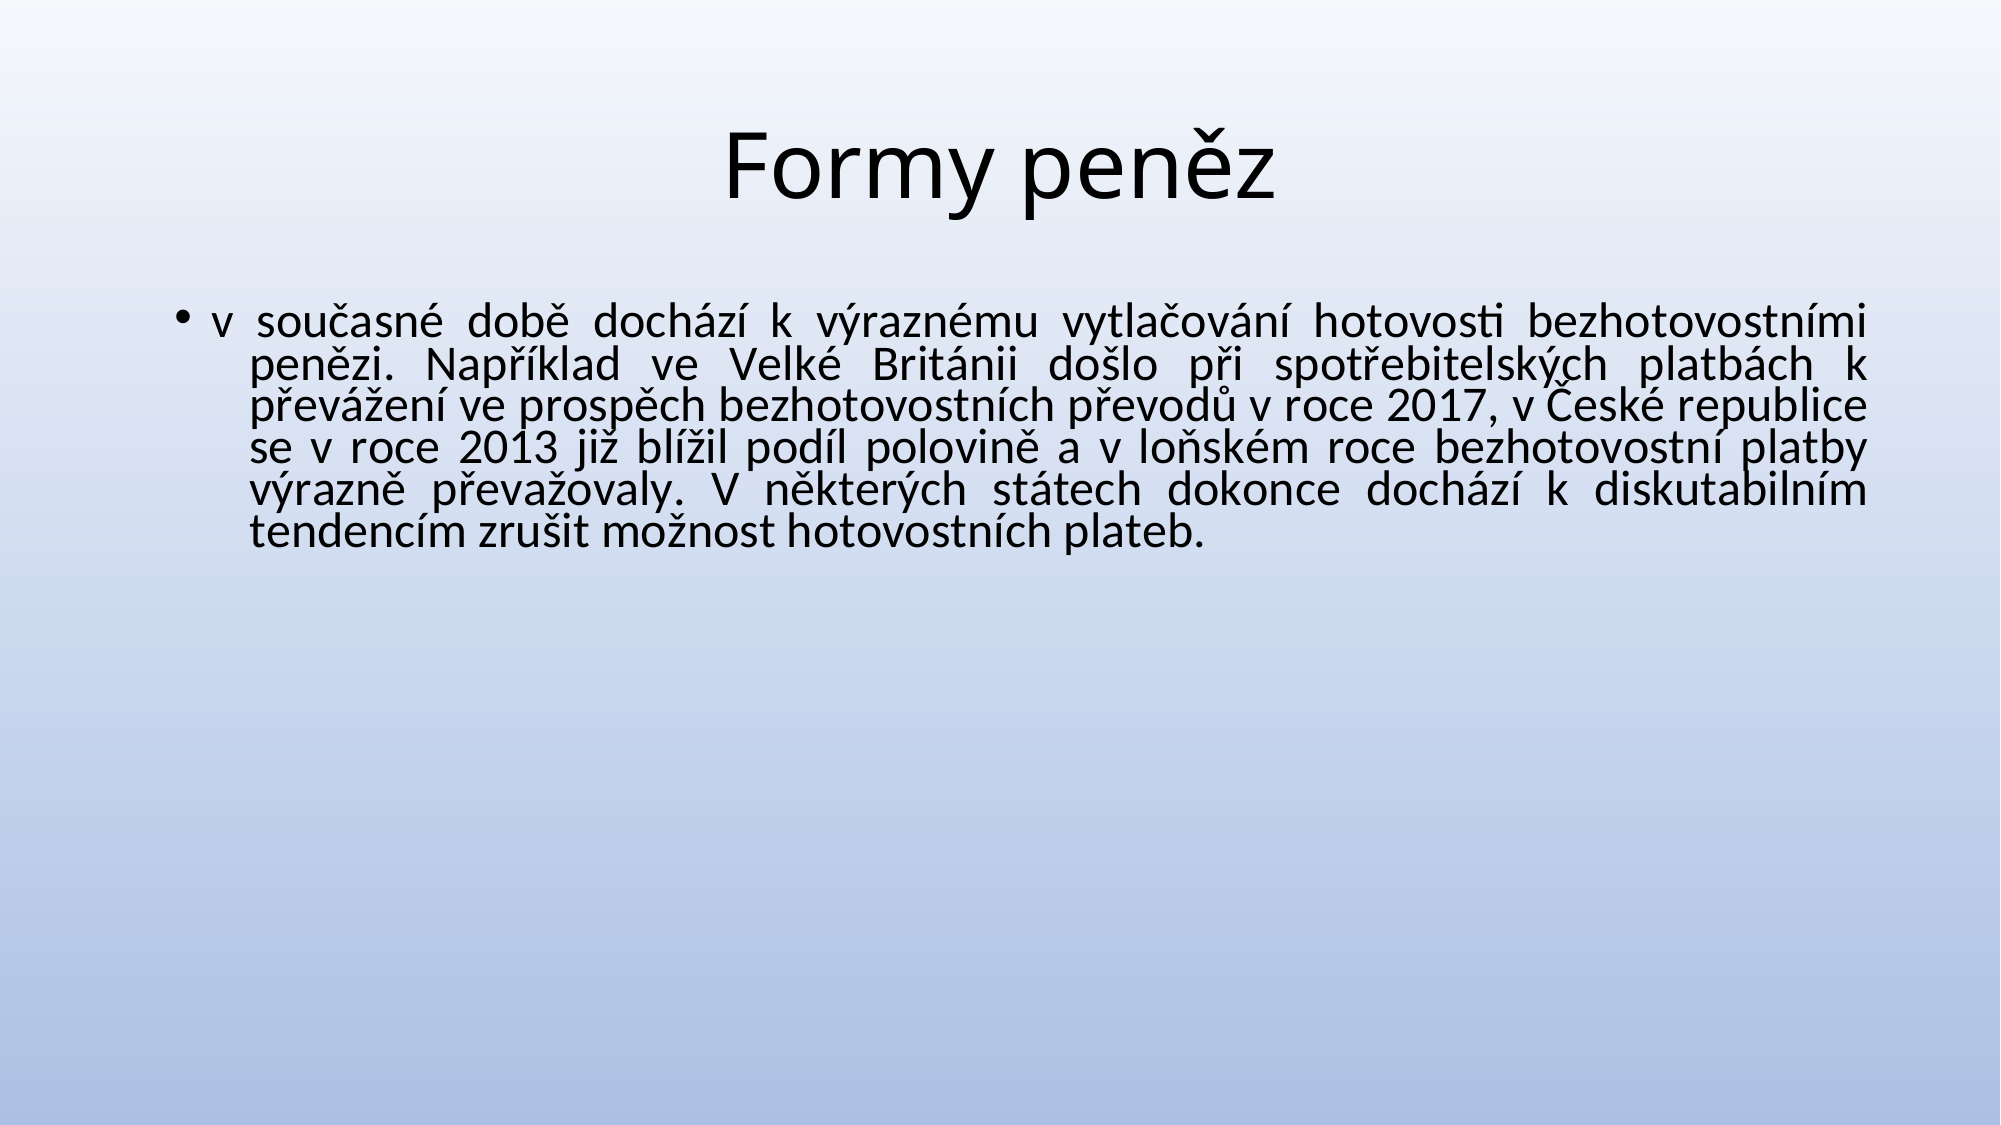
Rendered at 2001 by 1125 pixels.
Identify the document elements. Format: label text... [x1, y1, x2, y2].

title Formy peněz [137, 59, 1863, 278]
text_box v současné době dochází k výraznému vytlačování hotovosti bezhotovostními penězi. Například ve Velké Británii došlo při spotřebitelských platbách k převážení ve prospěch bezhotovostních převodů v roce 2017, v České republice se v roce 2013 již blížil podíl polovině a v loňském roce bezhotovostní platby výrazně převažovaly. V některých státech dokonce dochází k diskutabilním tendencím zrušit možnost hotovostních plateb. [159, 296, 1885, 1011]
